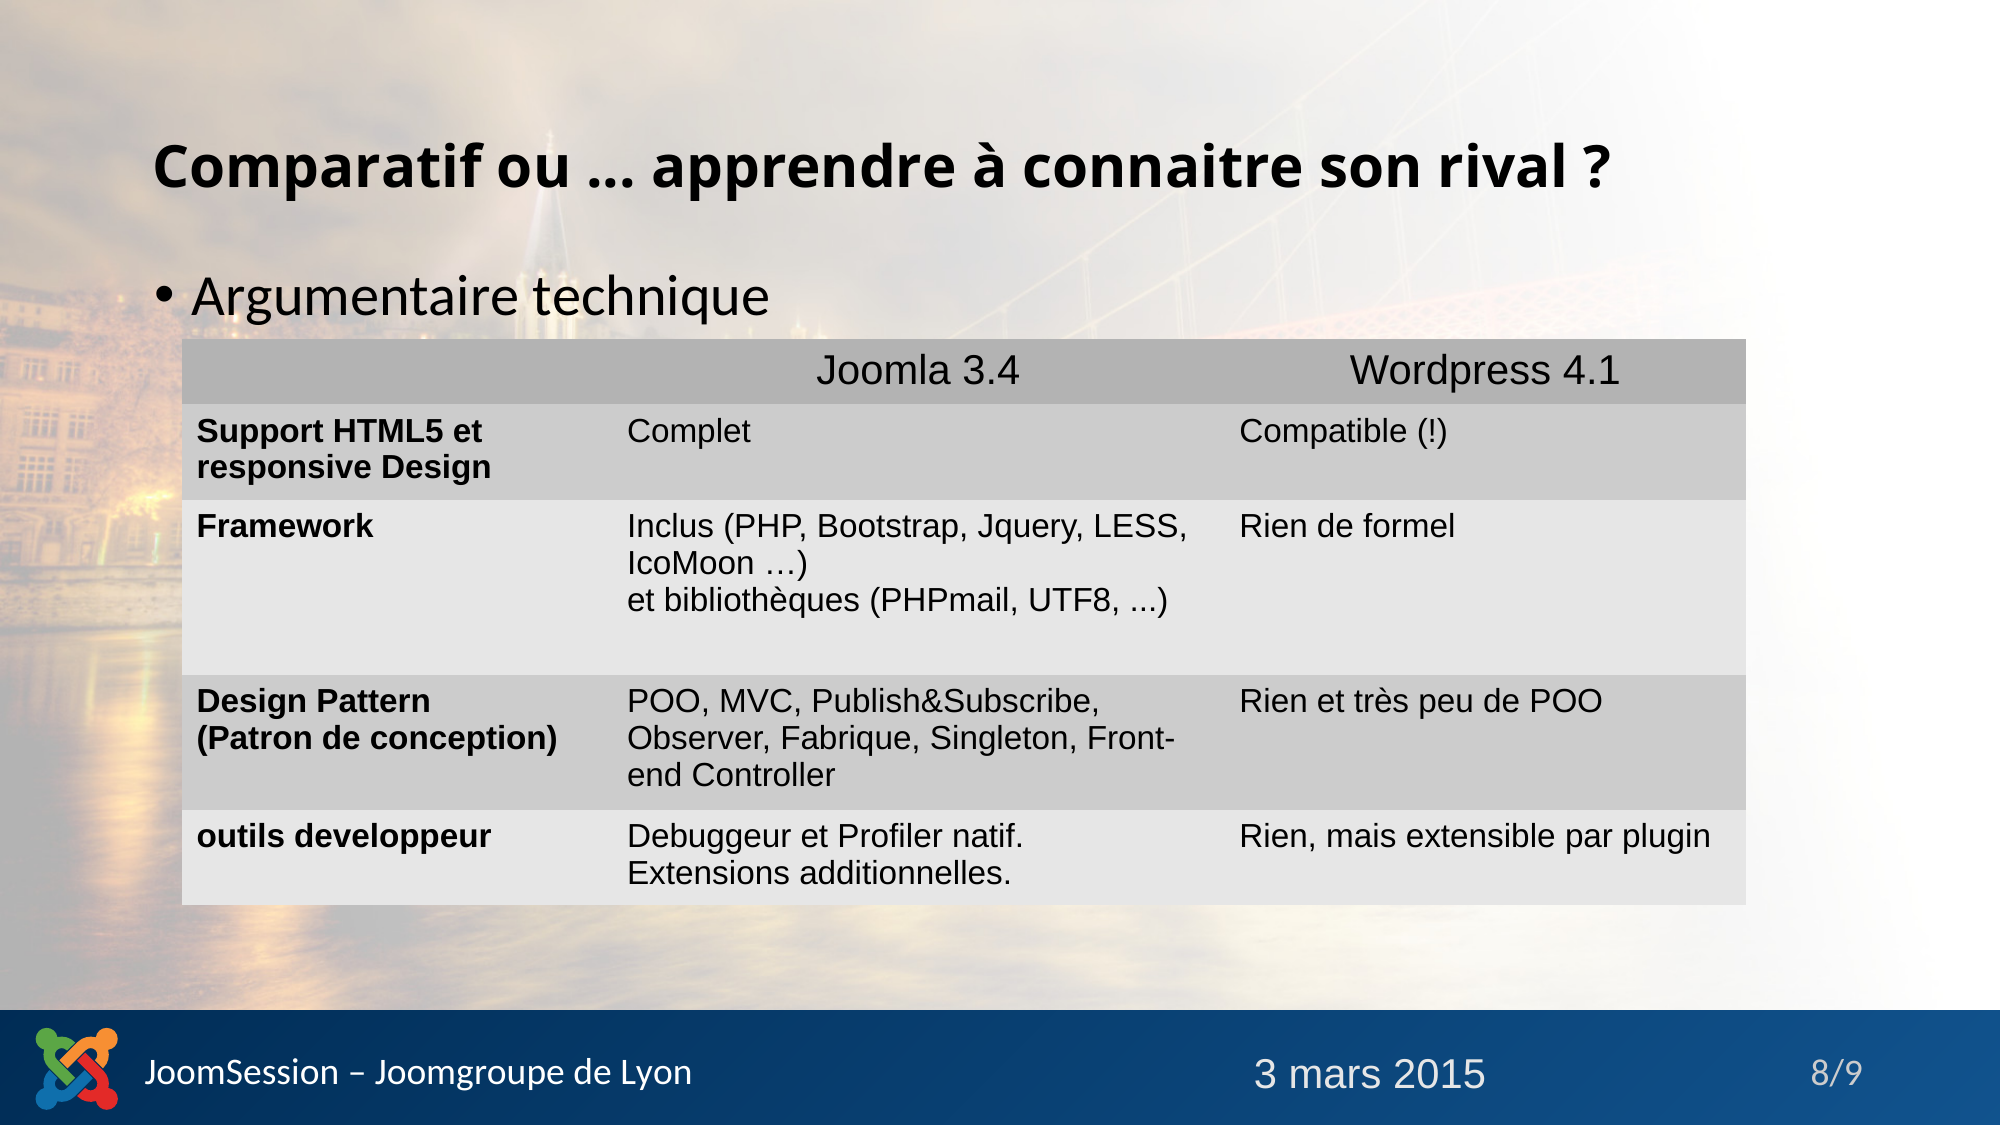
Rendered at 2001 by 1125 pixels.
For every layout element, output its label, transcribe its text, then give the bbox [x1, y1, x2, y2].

table_header Joomla 3.4 [612, 339, 1225, 404]
table_cell Rien et très peu de POO [1225, 675, 1746, 810]
table_header [182, 339, 612, 404]
table_header Wordpress 4.1 [1225, 339, 1746, 404]
table_cell Design Pattern (Patron de conception) [182, 675, 612, 810]
table_cell Inclus (PHP, Bootstrap, Jquery, LESS, IcoMoon …) et bibliothèques (PHPmail, UTF8, ...) [612, 500, 1225, 675]
title Comparatif ou ... apprendre à connaitre son rival ? [137, 59, 1863, 278]
table_cell POO, MVC, Publish&Subscribe, Observer, Fabrique, Singleton, Front-end Controller [612, 675, 1225, 810]
table_cell Debuggeur et Profiler natif. Extensions additionnelles. [612, 810, 1225, 905]
table_cell Rien, mais extensible par plugin [1225, 810, 1746, 905]
table_cell Support HTML5 et responsive Design [182, 404, 612, 500]
table_cell Rien de formel [1225, 500, 1746, 675]
table_cell outils developpeur [182, 810, 612, 905]
table_cell Complet [612, 404, 1225, 500]
table_cell Compatible (!) [1225, 404, 1746, 500]
list Argumentaire technique [139, 257, 1865, 911]
picture [0, 0, 2001, 1125]
table_cell Framework [182, 500, 612, 675]
